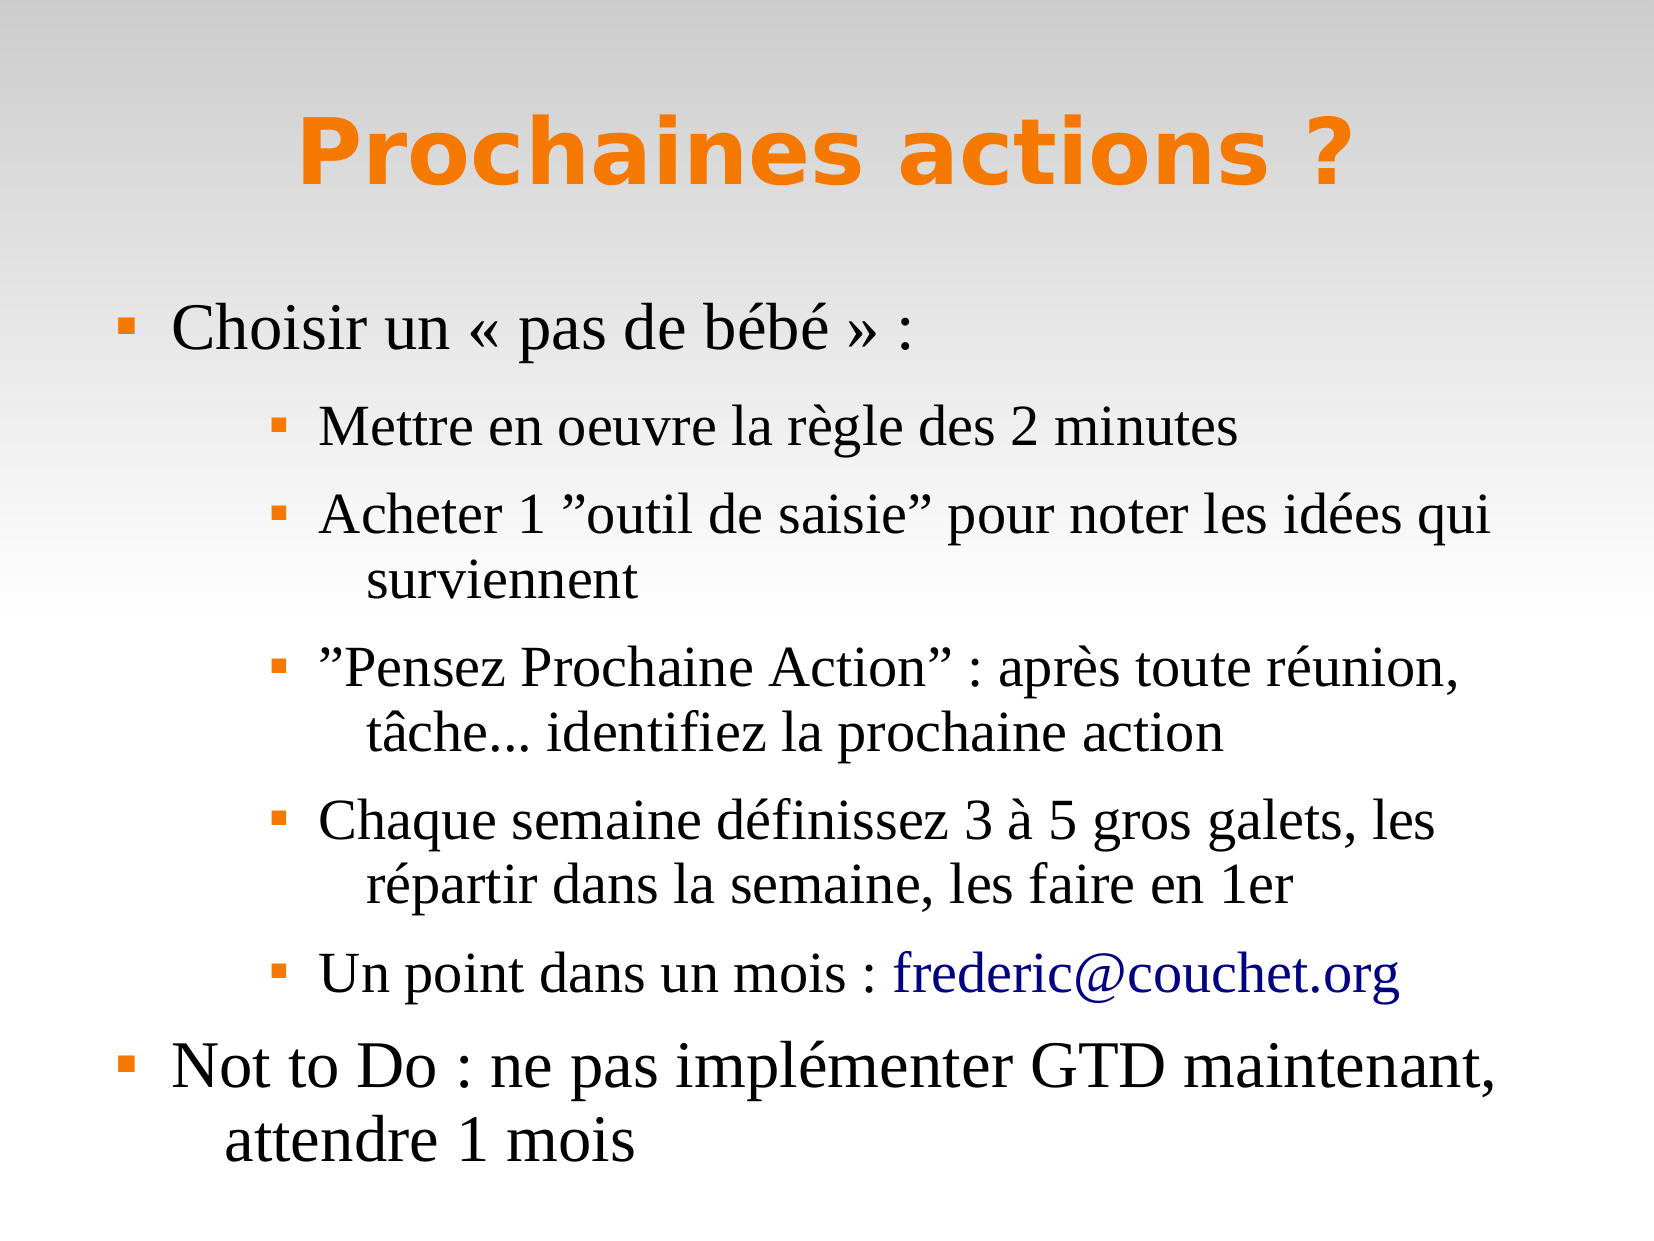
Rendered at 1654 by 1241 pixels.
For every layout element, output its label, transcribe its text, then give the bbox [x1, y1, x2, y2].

list Choisir un « pas de bébé » : Mettre en oeuvre la règle des 2 minutes Acheter 1 ”outil de saisie” pour noter les idées qui surviennent ”Pensez Prochaine Action” : après toute réunion, tâche... identifiez la prochaine action Chaque semaine définissez 3 à 5 gros galets, les répartir dans la semaine, les faire en 1er Un point dans un mois : frederic@couchet.org Not to Do : ne pas implémenter GTD maintenant, attendre 1 mois [82, 290, 1571, 1241]
title Prochaines actions ? [82, 49, 1571, 257]
